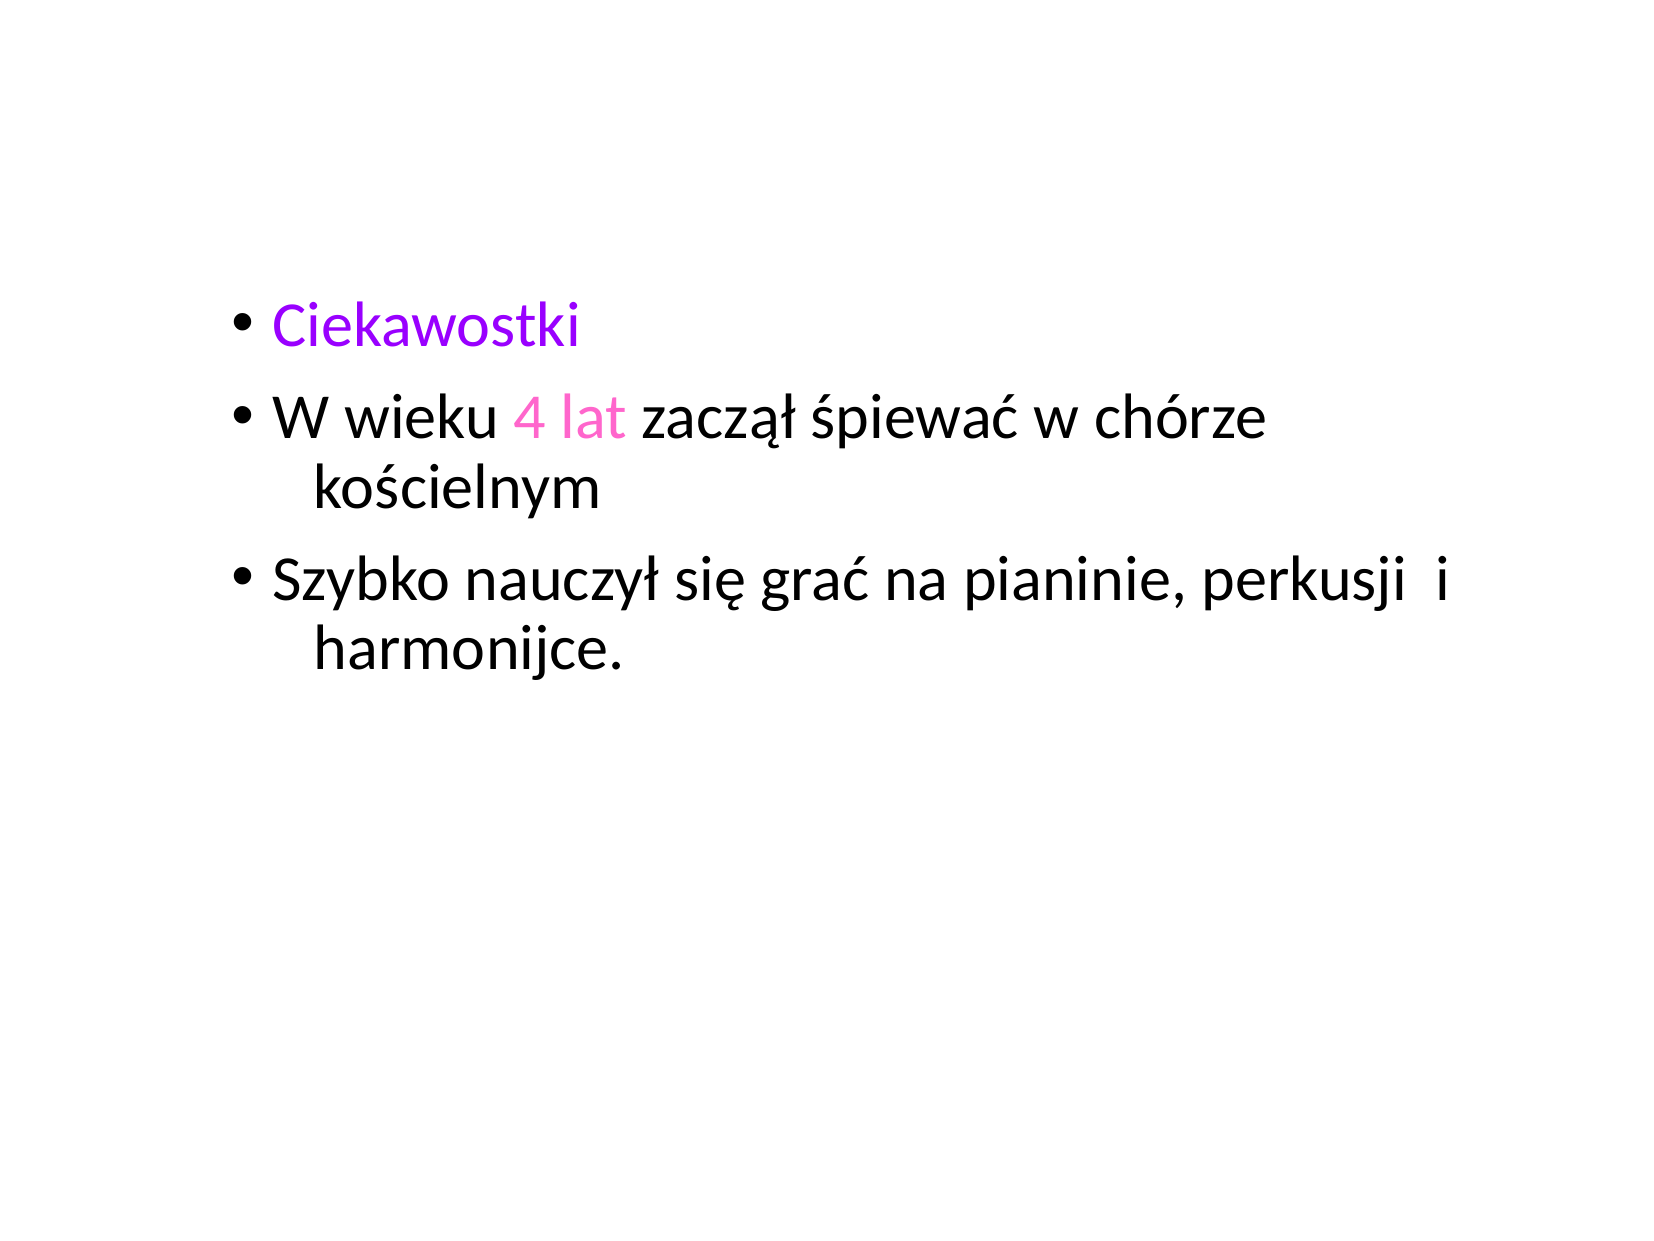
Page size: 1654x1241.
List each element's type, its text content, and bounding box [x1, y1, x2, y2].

list Ciekawostki W wieku 4 lat zaczął śpiewać w chórze kościelnym Szybko nauczył się grać na pianinie, perkusji i harmonijce. [216, 283, 1488, 1102]
